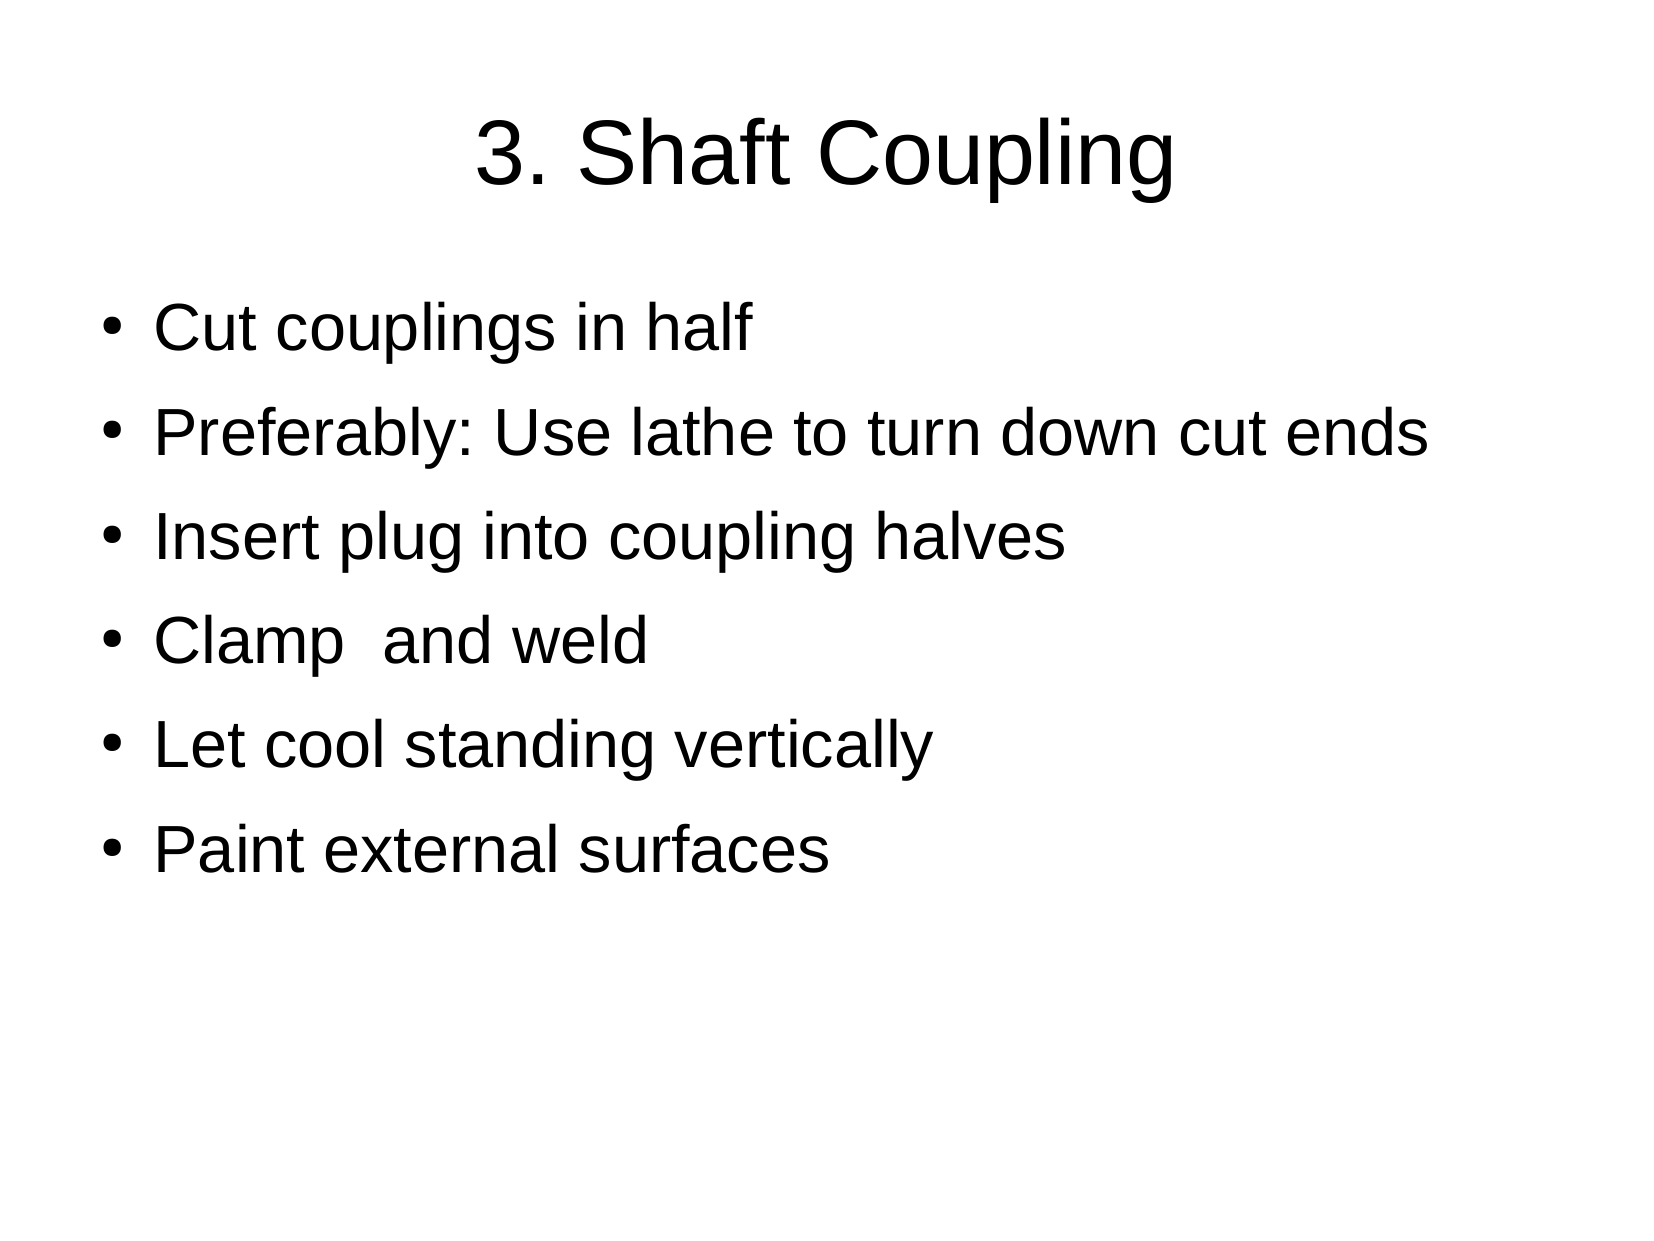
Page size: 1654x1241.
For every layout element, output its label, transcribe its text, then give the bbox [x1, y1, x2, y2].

title 3. Shaft Coupling [82, 49, 1571, 257]
list Cut couplings in half Preferably: Use lathe to turn down cut ends Insert plug into coupling halves Clamp and weld Let cool standing vertically Paint external surfaces [82, 290, 1538, 1010]
